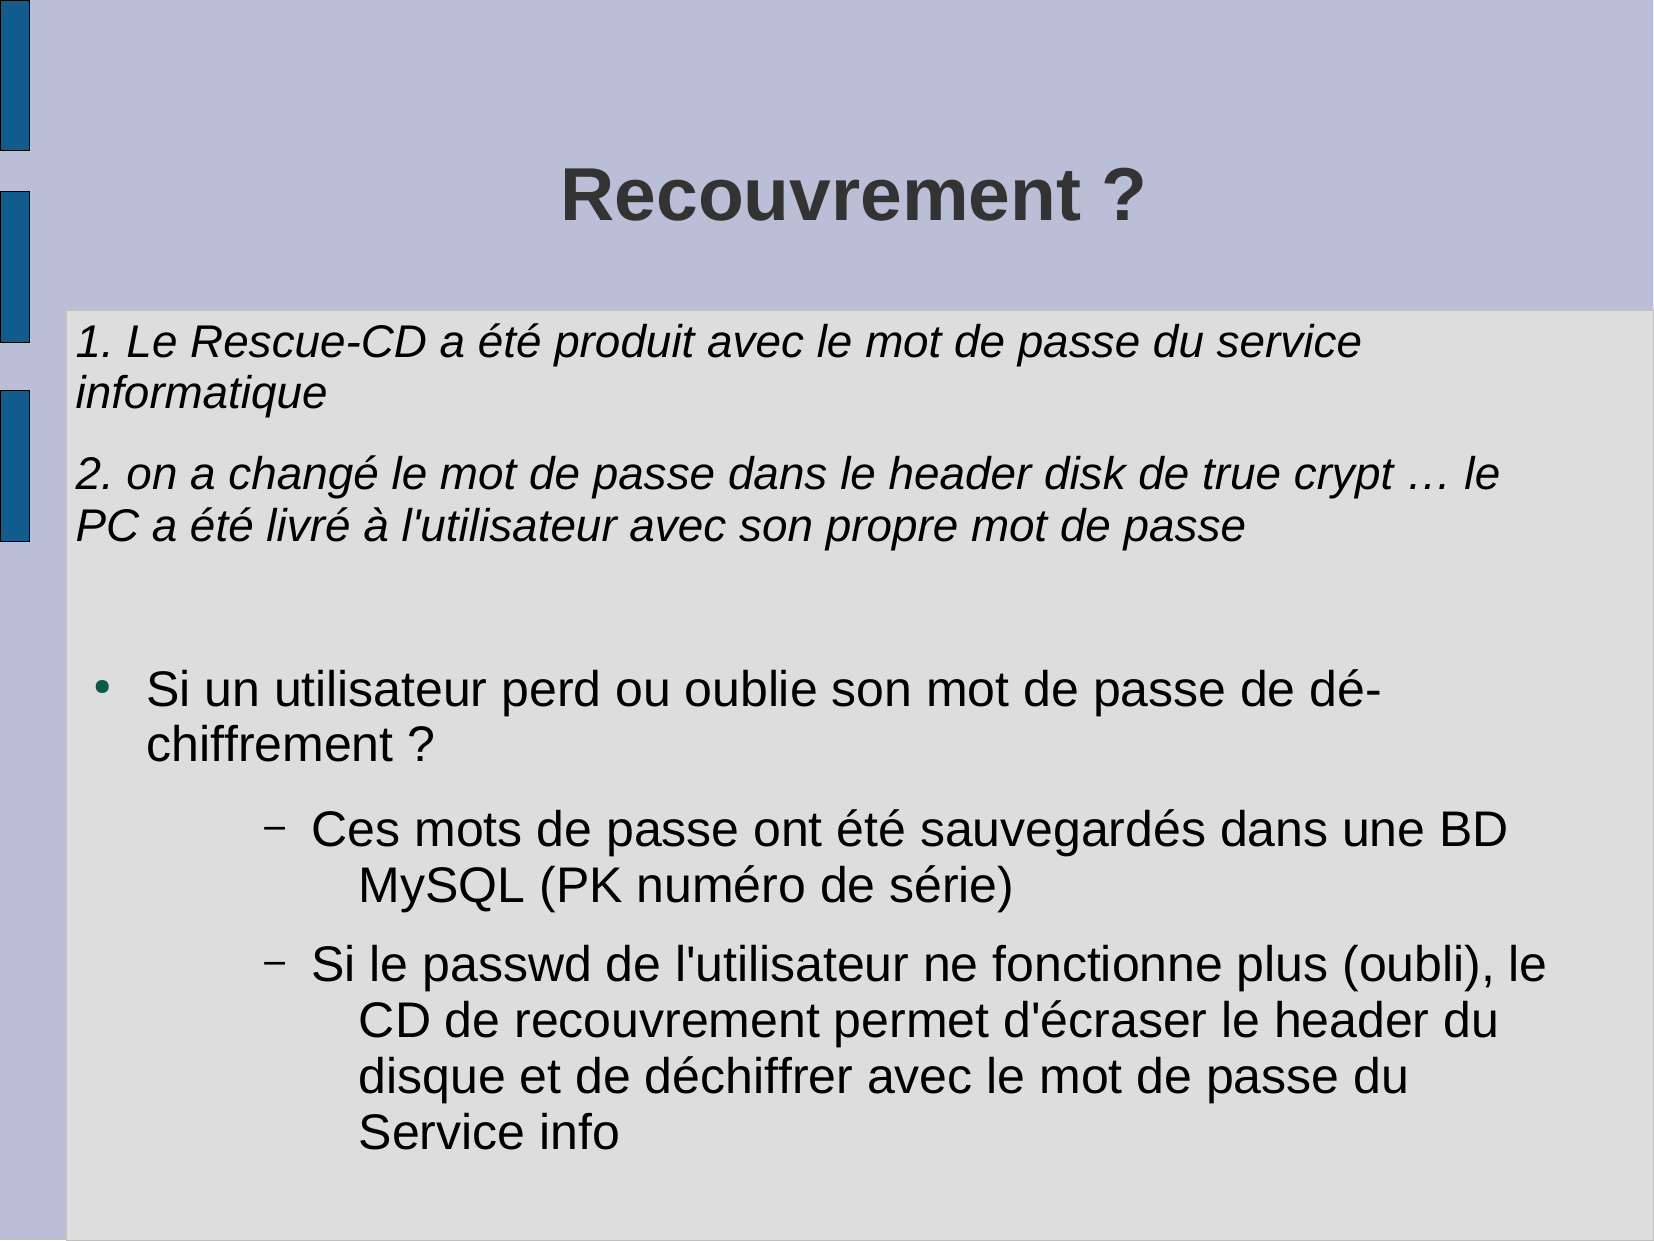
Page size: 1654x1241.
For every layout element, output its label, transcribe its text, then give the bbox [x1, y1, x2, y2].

list 1. Le Rescue-CD a été produit avec le mot de passe du service informatique 2. on a changé le mot de passe dans le header disk de true crypt … le PC a été livré à l'utilisateur avec son propre mot de passe Si un utilisateur perd ou oublie son mot de passe de dé-chiffrement ? Ces mots de passe ont été sauvegardés dans une BD MySQL (PK numéro de série) Si le passwd de l'utilisateur ne fonctionne plus (oubli), le CD de recouvrement permet d'écraser le header du disque et de déchiffrer avec le mot de passe du Service info [75, 316, 1564, 1241]
title Recouvrement ? [121, 91, 1534, 299]
